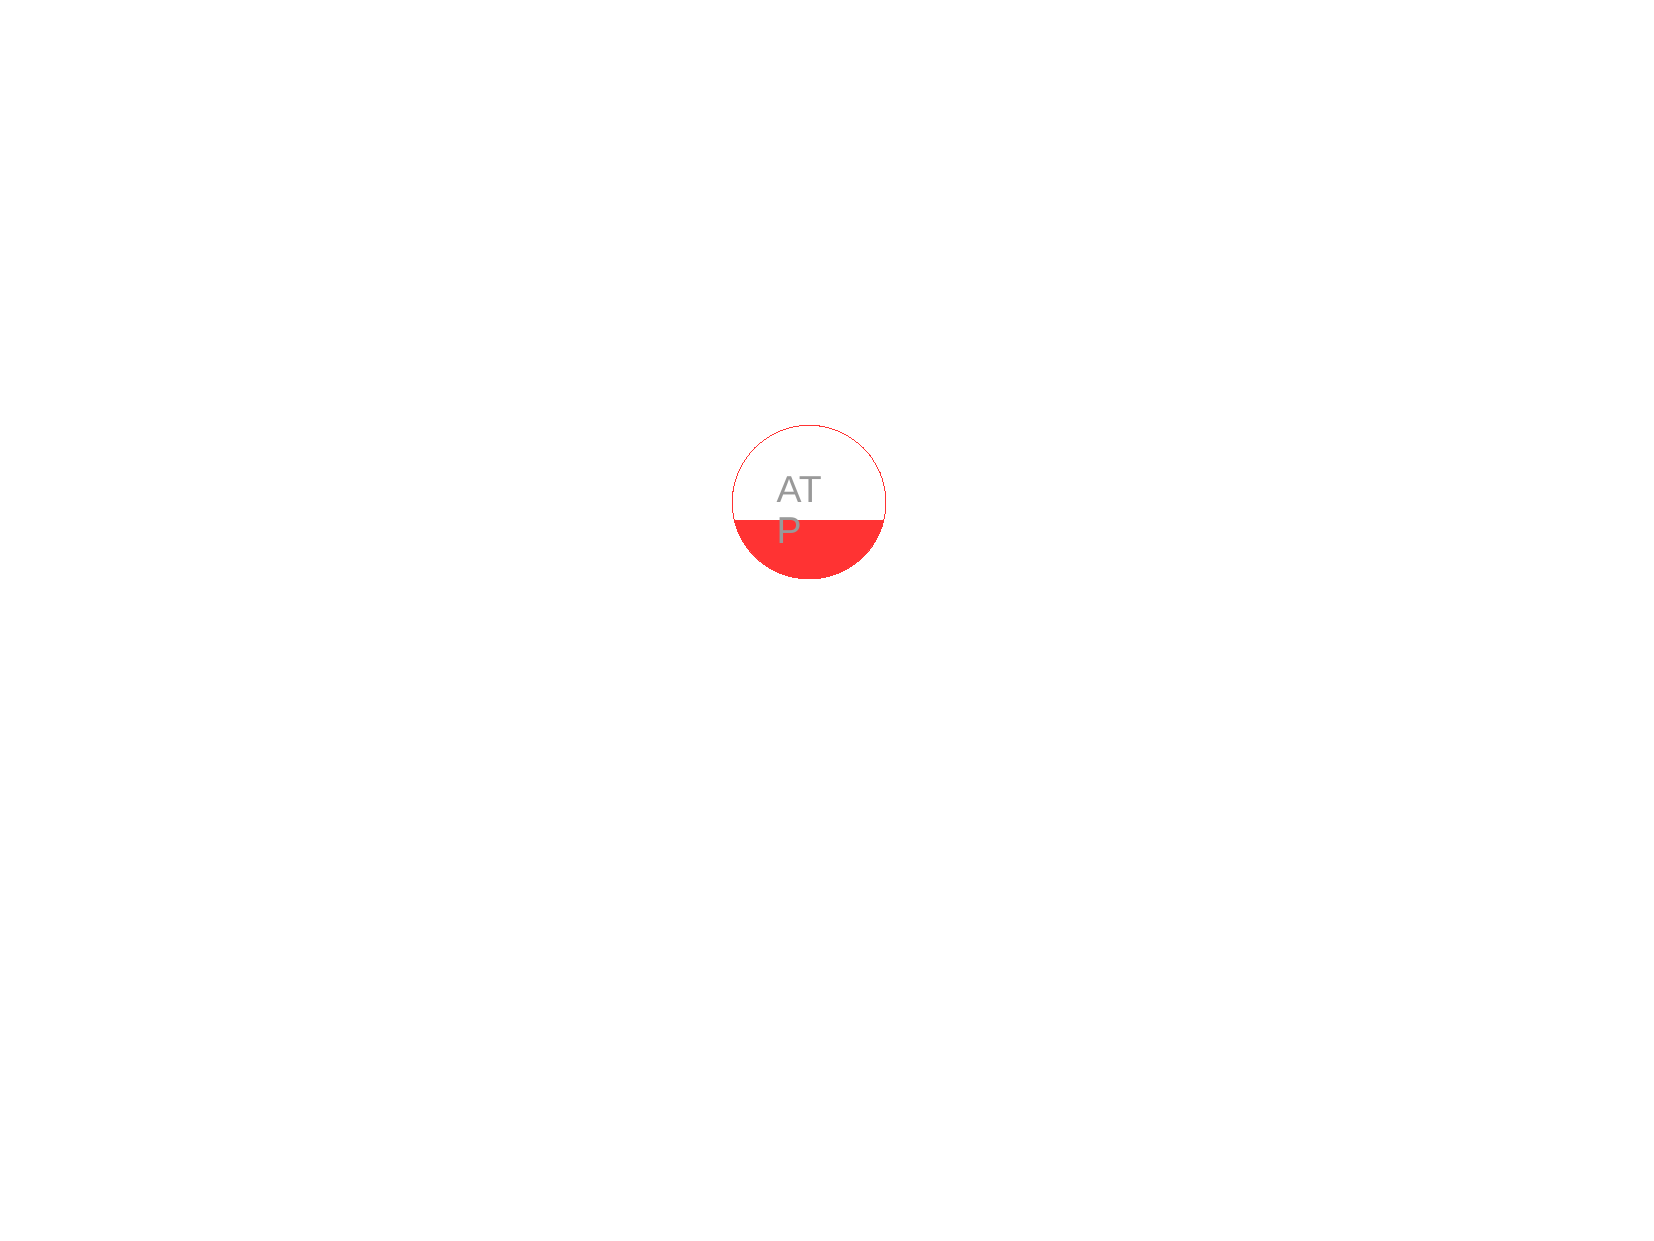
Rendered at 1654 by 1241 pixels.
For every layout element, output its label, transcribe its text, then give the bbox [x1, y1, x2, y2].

text_box ATP [761, 460, 862, 522]
text_box [732, 425, 886, 578]
